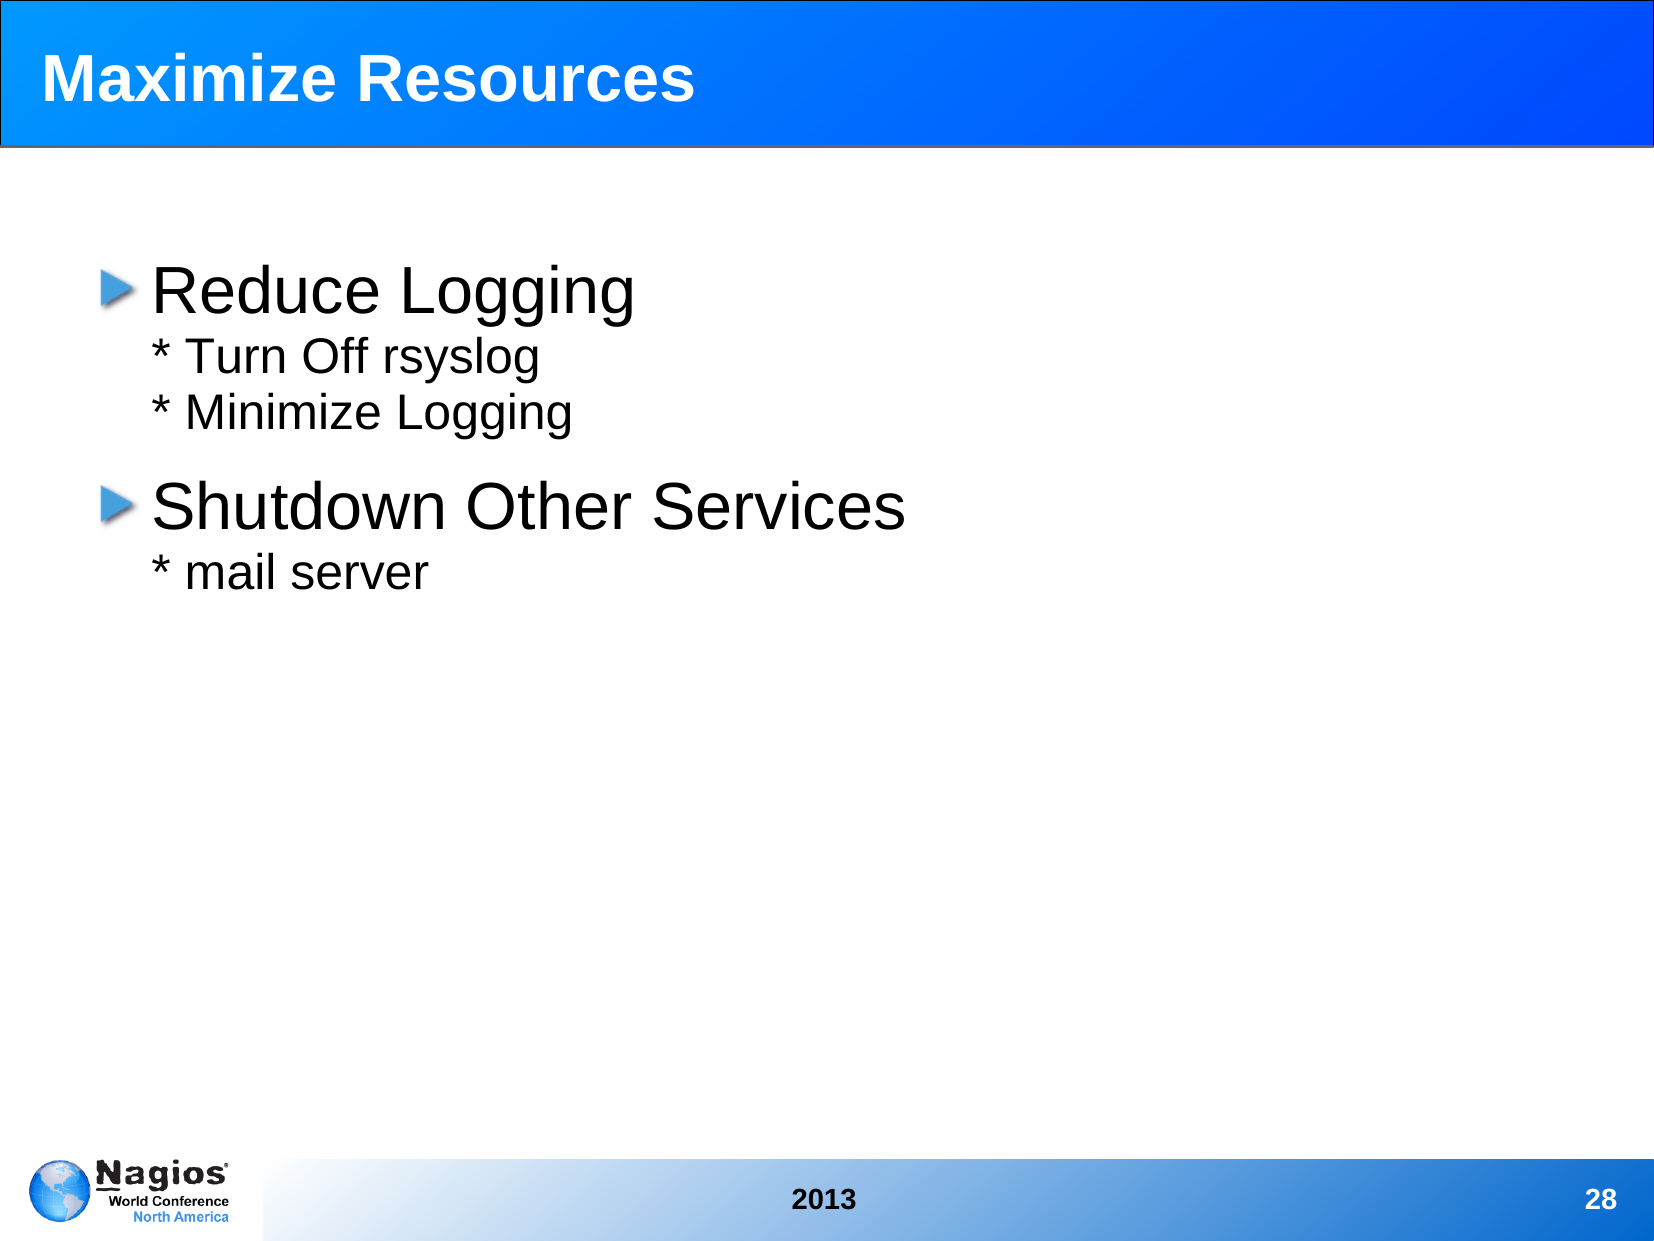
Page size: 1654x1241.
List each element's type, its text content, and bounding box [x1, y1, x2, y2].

list Reduce Logging * Turn Off rsyslog * Minimize Logging Shutdown Other Services * mail server [80, 253, 1608, 1072]
title Maximize Resources [41, 29, 1248, 127]
picture [29, 1159, 229, 1235]
